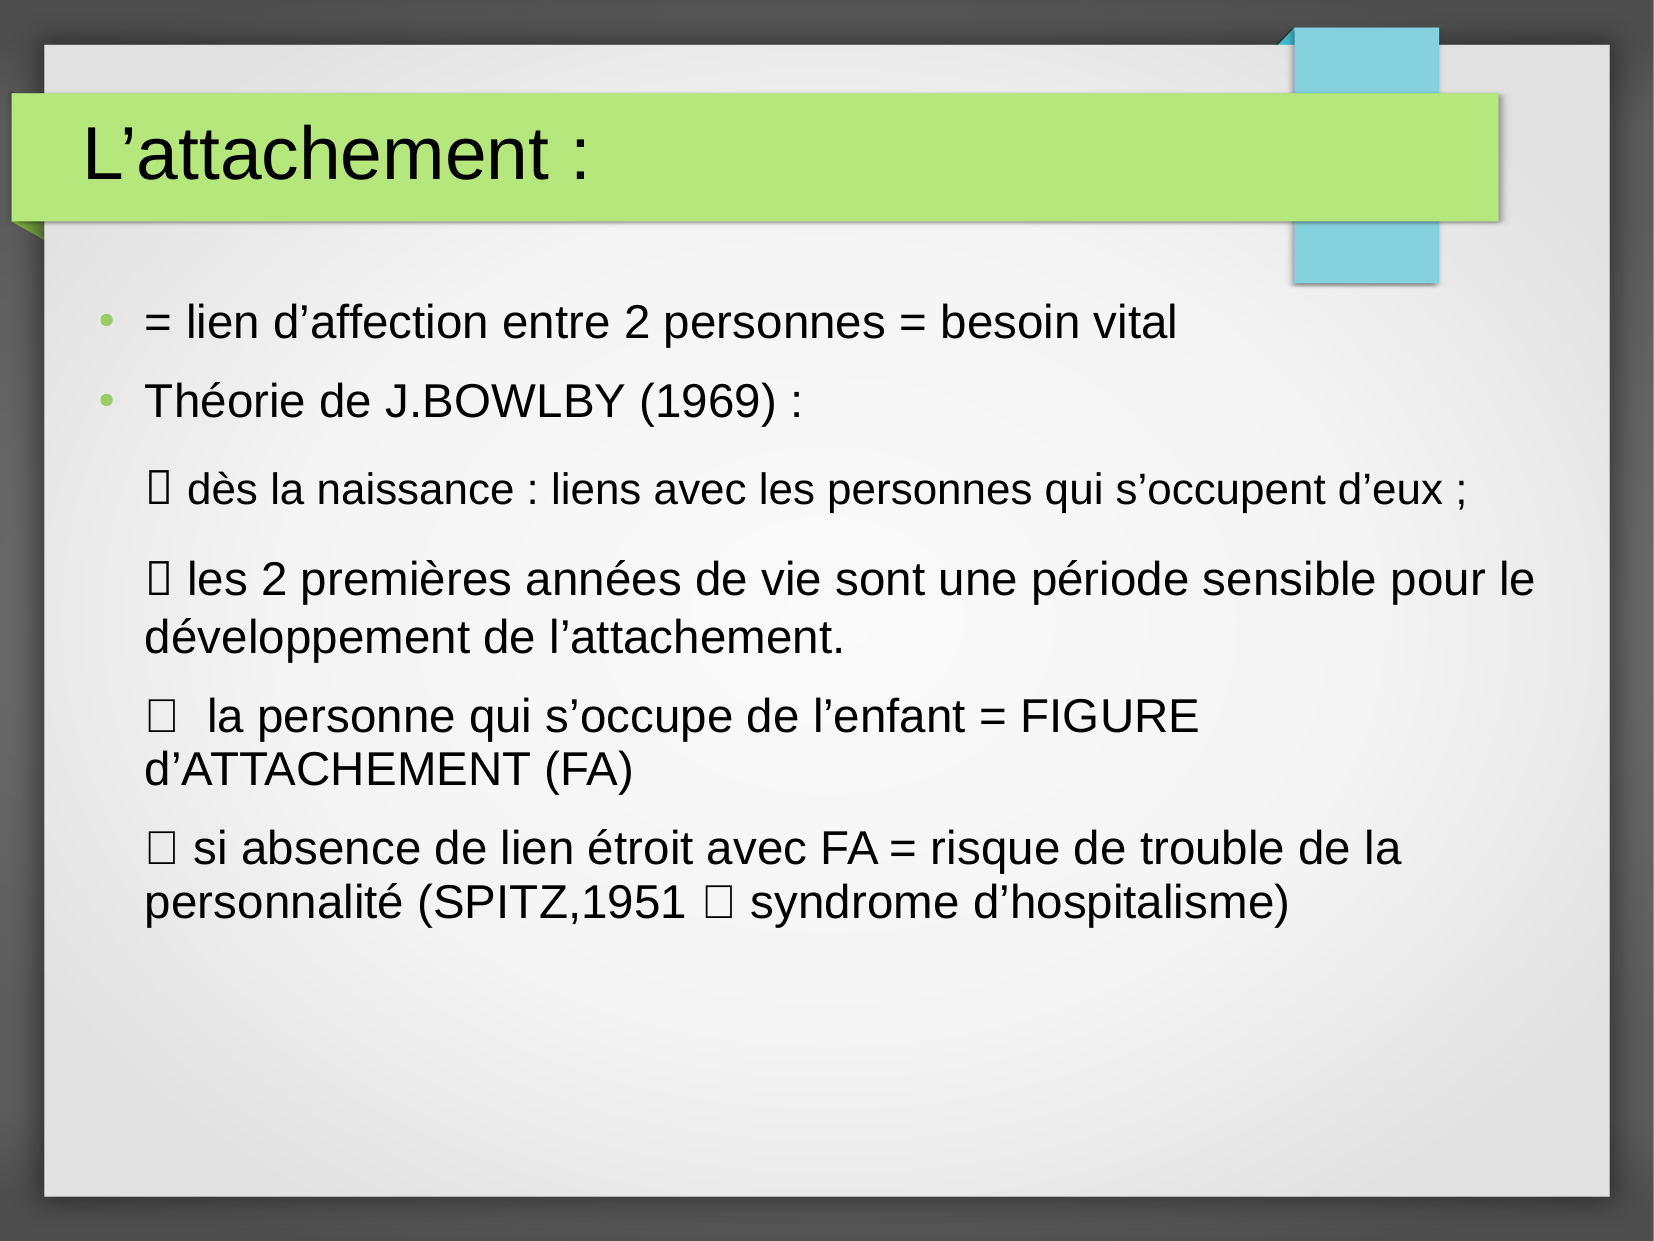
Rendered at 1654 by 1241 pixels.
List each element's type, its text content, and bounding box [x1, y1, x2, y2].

picture [0, 0, 1654, 1241]
list = lien d’affection entre 2 personnes = besoin vital Théorie de J.BOWLBY (1969) :  dès la naissance : liens avec les personnes qui s’occupent d’eux ;  les 2 premières années de vie sont une période sensible pour le développement de l’attachement.  la personne qui s’occupe de l’enfant = FIGURE d’ATTACHEMENT (FA)  si absence de lien étroit avec FA = risque de trouble de la personnalité (SPITZ,1951  syndrome d’hospitalisme) [82, 295, 1571, 1015]
title L’attachement : [82, 94, 1264, 213]
